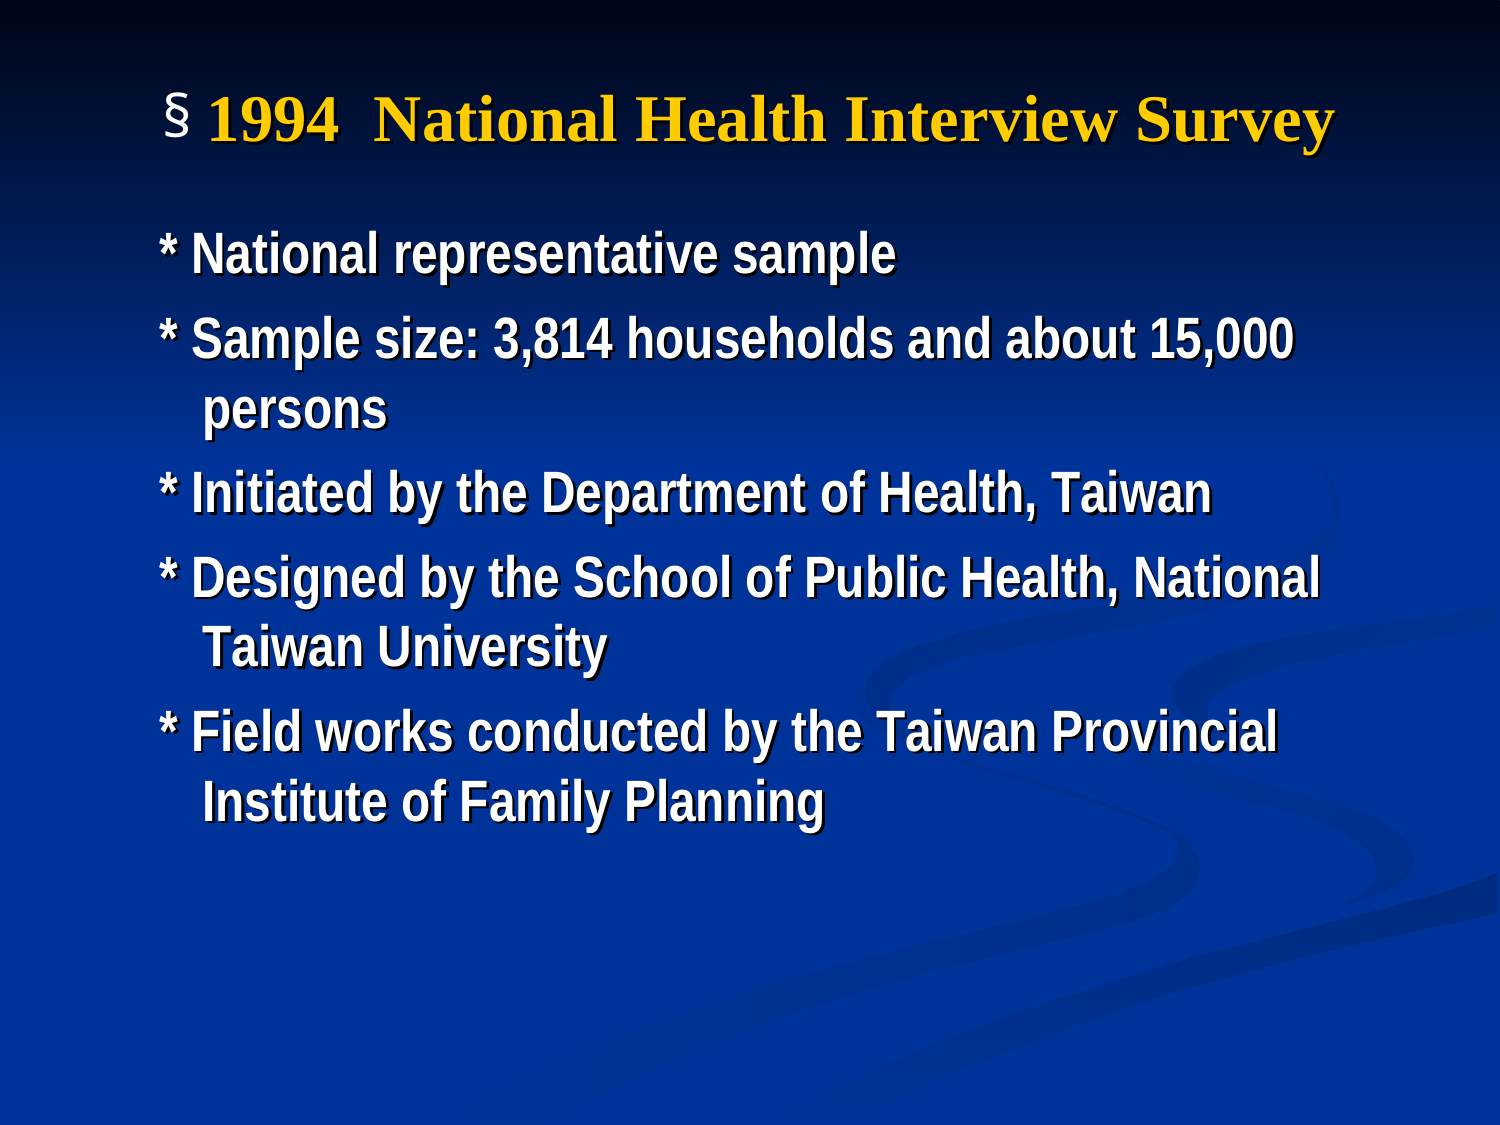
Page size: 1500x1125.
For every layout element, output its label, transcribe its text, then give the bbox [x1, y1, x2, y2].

title 1994 National Health Interview Survey [75, 45, 1426, 185]
list * National representative sample * Sample size: 3,814 households and about 15,000 persons * Initiated by the Department of Health, Taiwan * Designed by the School of Public Health, National Taiwan University * Field works conducted by the Taiwan Provincial Institute of Family Planning [75, 208, 1426, 1005]
